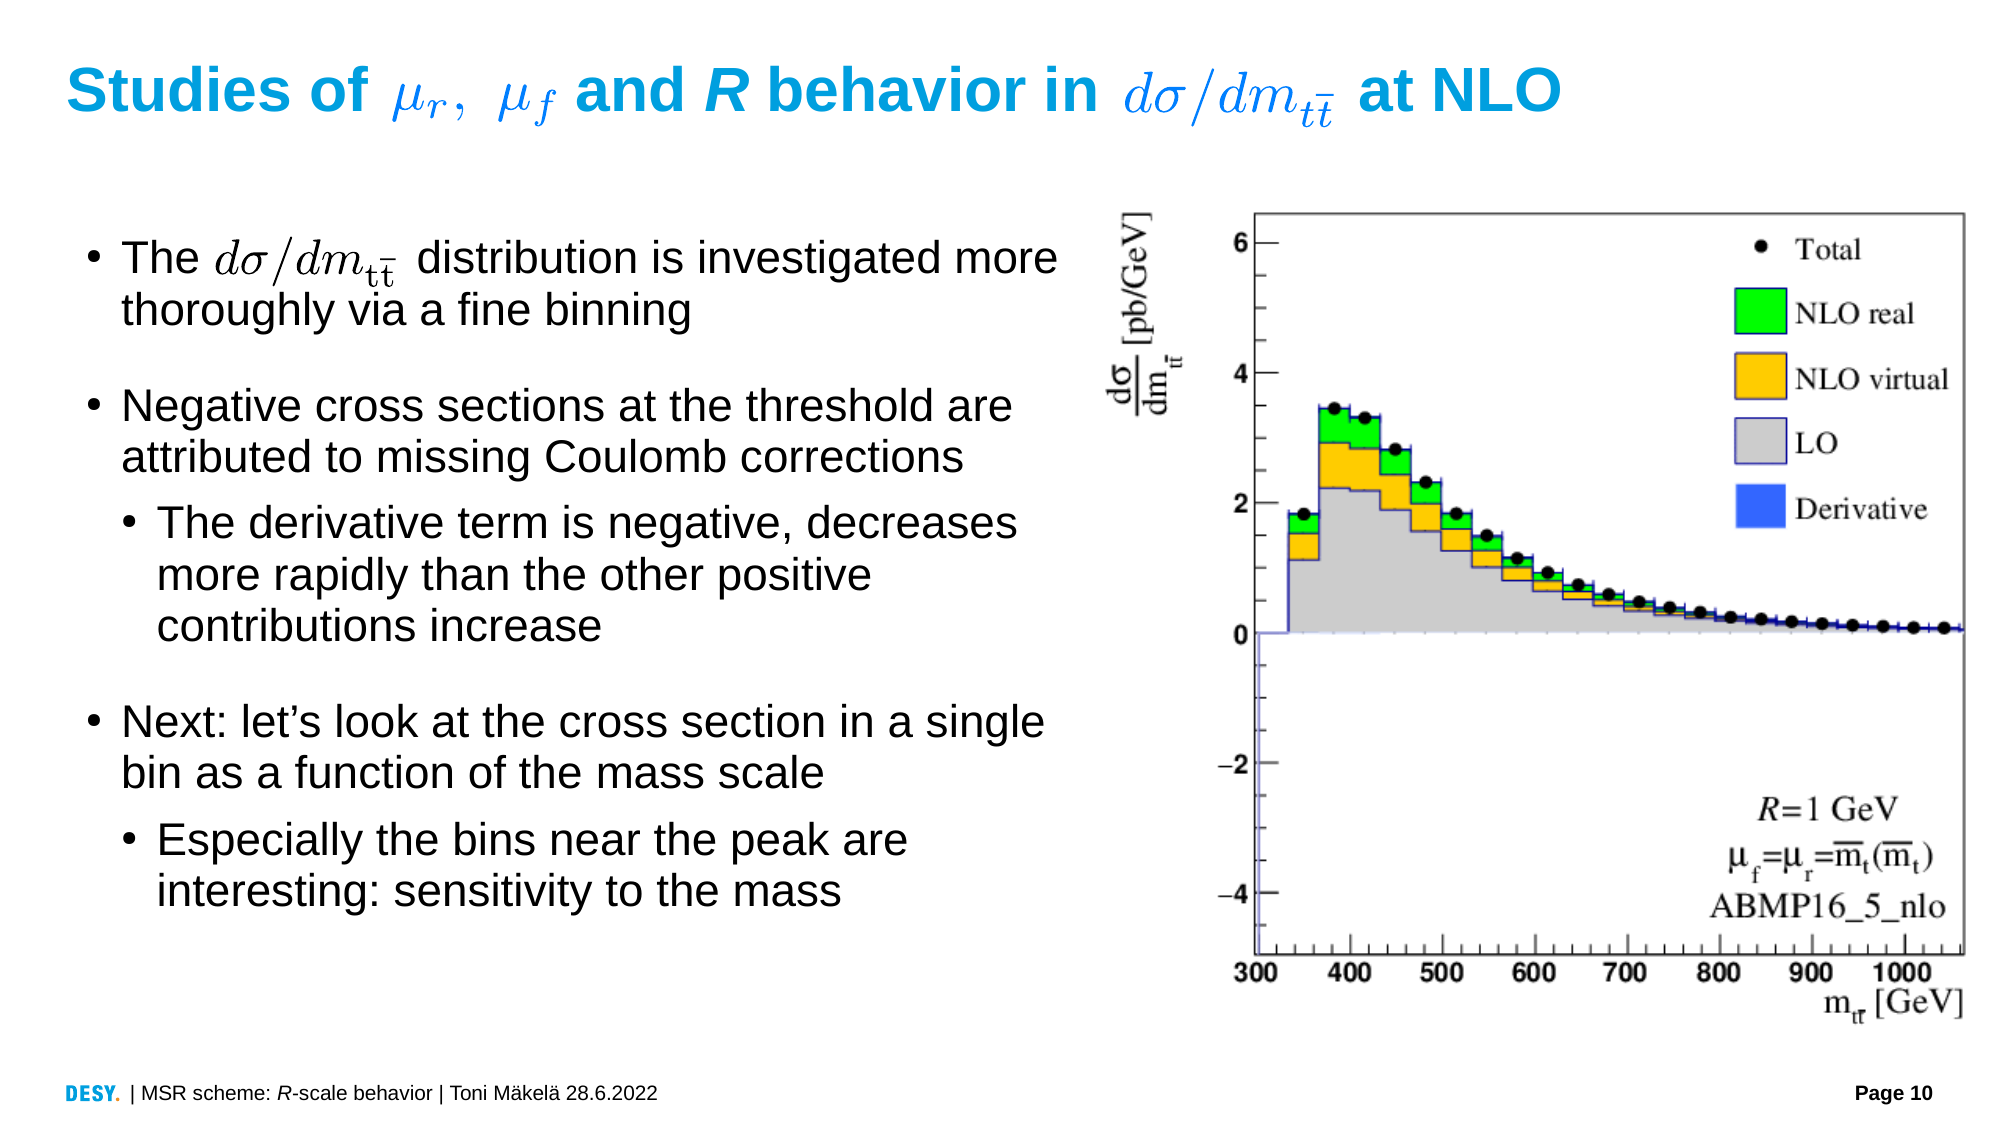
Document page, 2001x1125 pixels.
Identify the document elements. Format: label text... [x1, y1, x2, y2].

text_box [392, 83, 557, 127]
picture [1104, 205, 1991, 1038]
text_box [1125, 68, 1334, 128]
text_box [215, 236, 396, 288]
footer | MSR scheme: R-scale behavior | Toni Mäkelä 28.6.2022 [129, 1079, 1762, 1111]
text_box The distribution is investigated more thoroughly via a fine binning Negative cross sections at the threshold are attributed to missing Coulomb corrections The derivative term is negative, decreases more rapidly than the other positive contributions increase Next: let’s look at the cross section in a single bin as a function of the mass scale Especially the bins near the peak are interesting: sensitivity to the mass [71, 224, 1081, 991]
title Studies of and R behavior in at NLO [66, 57, 1933, 132]
